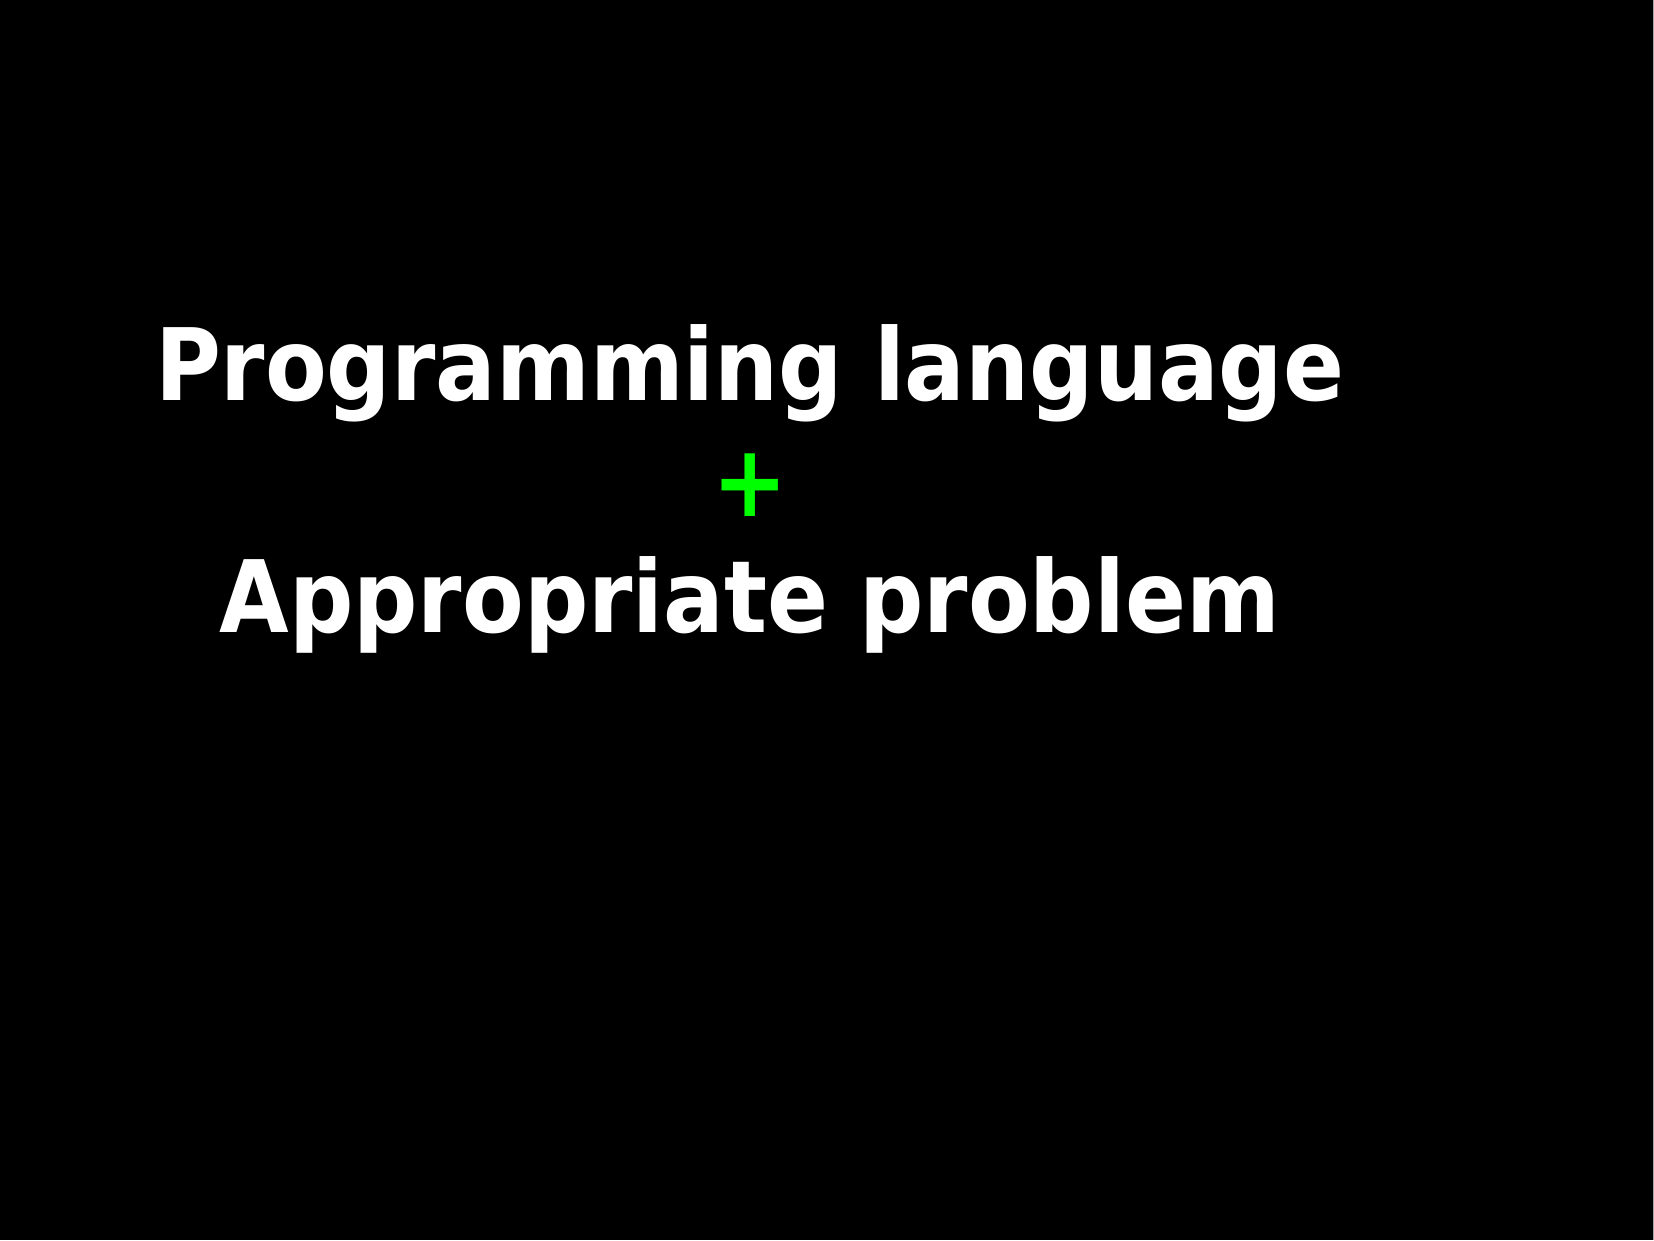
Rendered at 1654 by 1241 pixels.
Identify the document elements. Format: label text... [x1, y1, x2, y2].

text_box Programming language + Appropriate problem [75, 300, 1426, 713]
